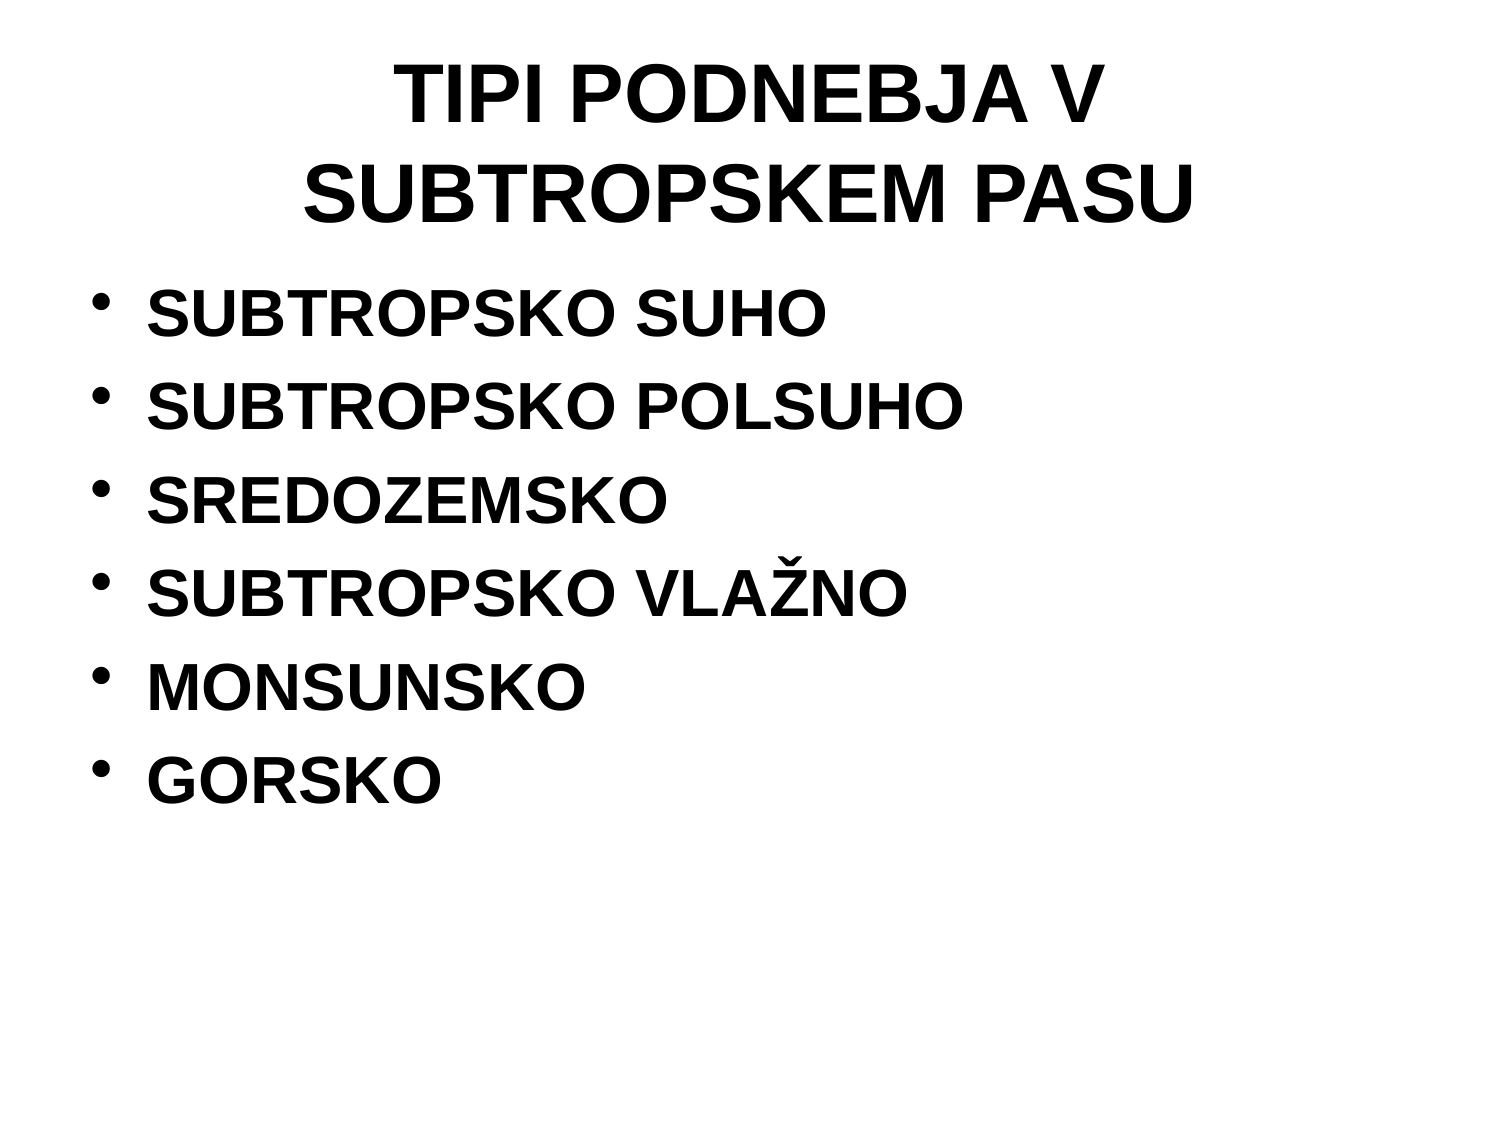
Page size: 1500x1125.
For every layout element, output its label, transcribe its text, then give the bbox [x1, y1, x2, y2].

list SUBTROPSKO SUHO SUBTROPSKO POLSUHO SREDOZEMSKO SUBTROPSKO VLAŽNO MONSUNSKO GORSKO [75, 262, 1425, 1005]
title TIPI PODNEBJA V SUBTROPSKEM PASU [75, 45, 1425, 233]
